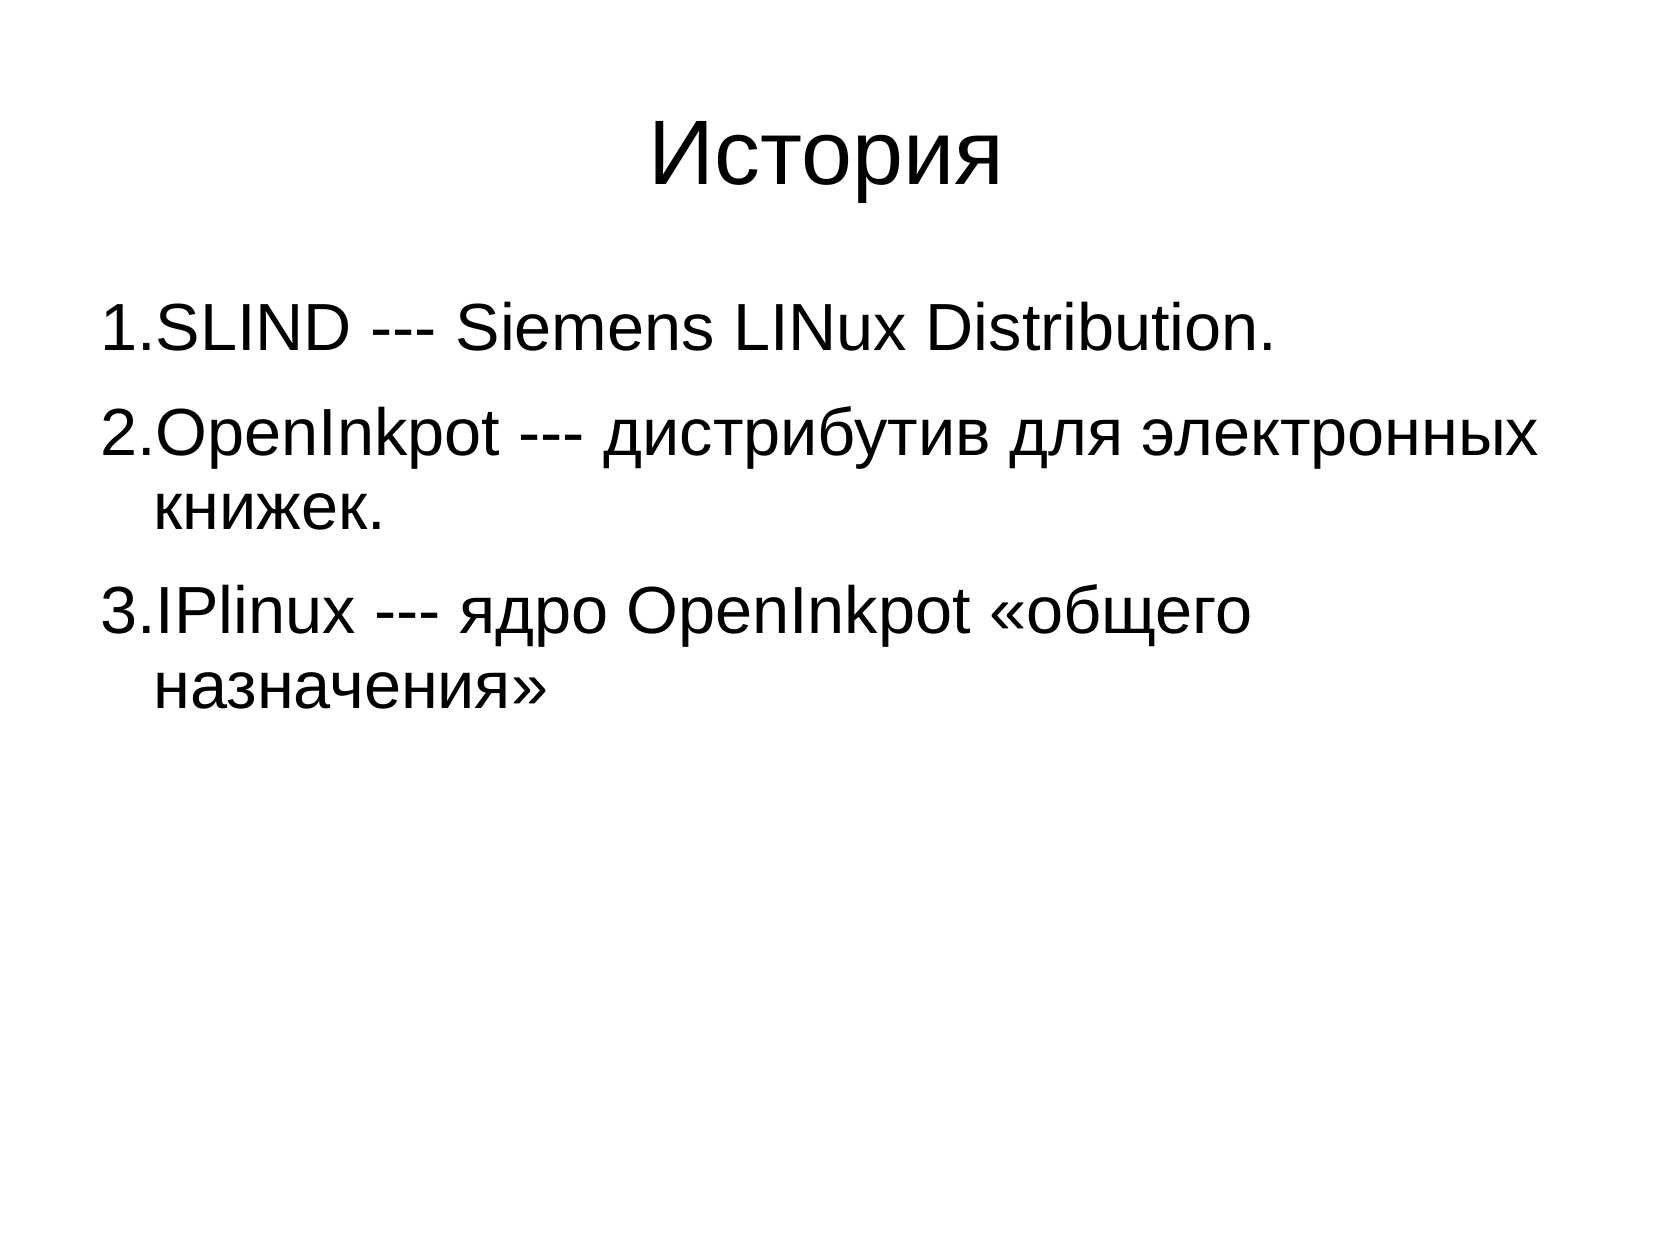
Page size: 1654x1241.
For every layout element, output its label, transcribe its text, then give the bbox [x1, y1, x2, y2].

list SLIND --- Siemens LINux Distribution. OpenInkpot --- дистрибутив для электронных книжек. IPlinux --- ядро OpenInkpot «общего назначения» [82, 290, 1571, 1109]
title История [82, 49, 1571, 257]
